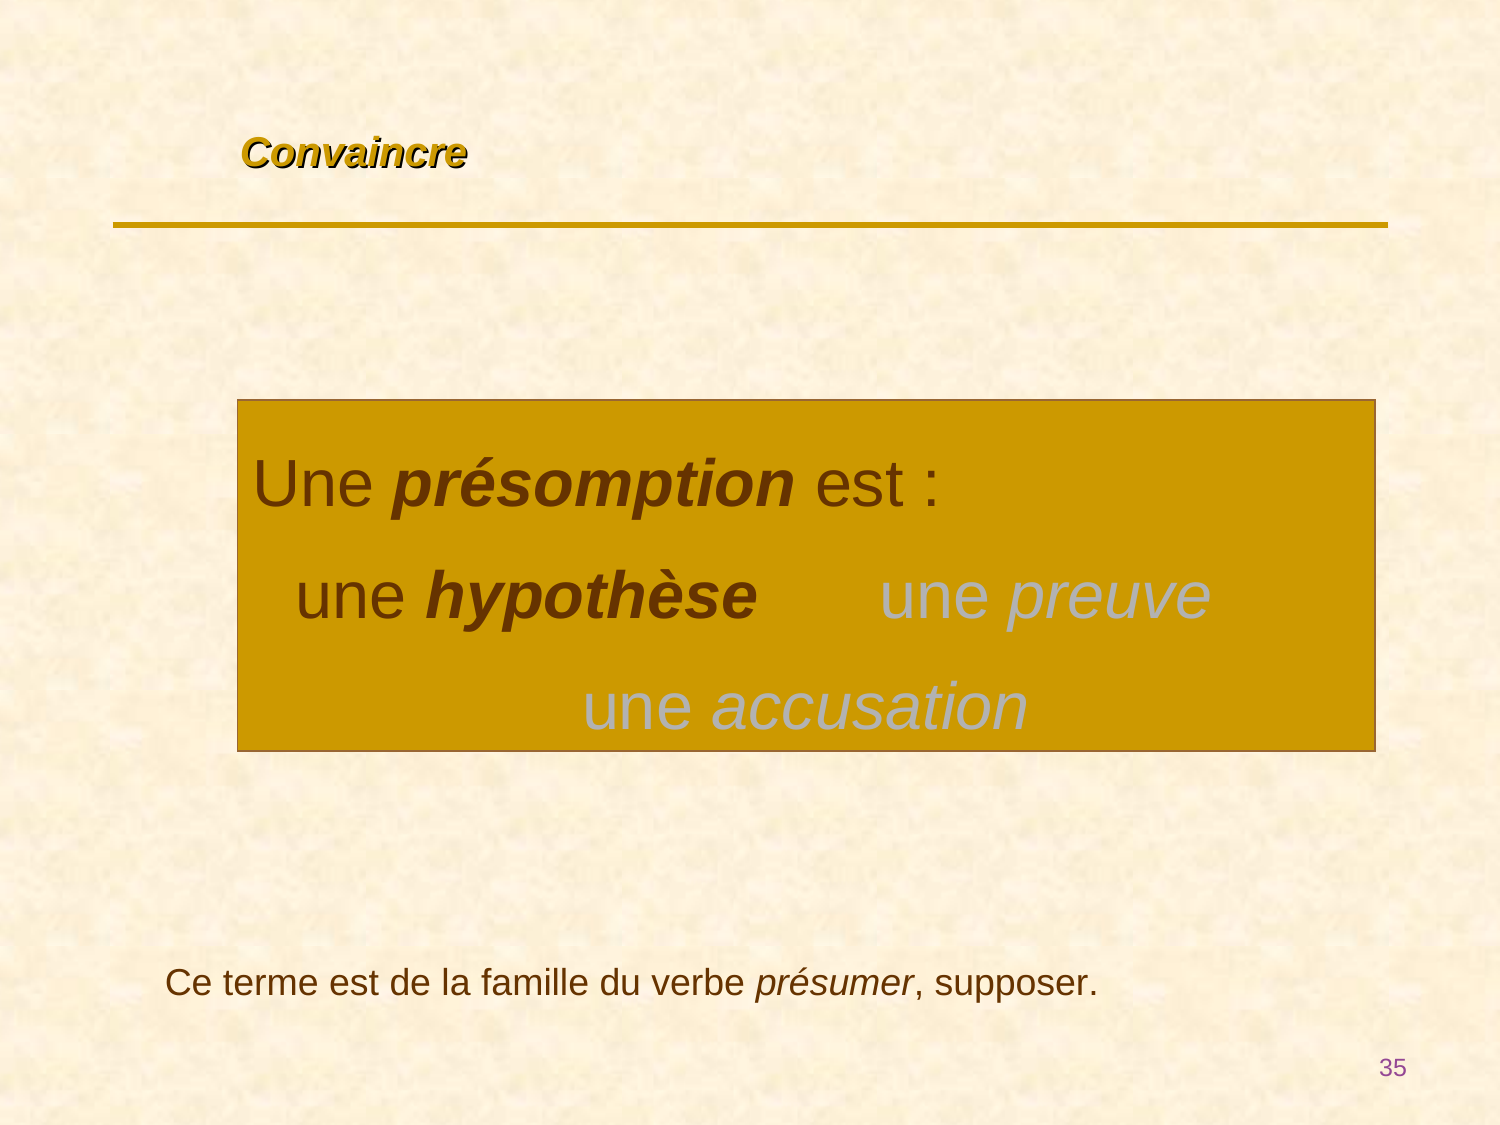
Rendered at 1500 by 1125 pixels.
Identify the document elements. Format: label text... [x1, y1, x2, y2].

picture [0, 0, 1500, 1125]
text_box Une présomption est : une hypothèse une preuve une accusation [237, 399, 1375, 752]
text_box Ce terme est de la famille du verbe présumer, supposer. [150, 949, 1276, 1011]
text_box Convaincre [225, 116, 483, 183]
